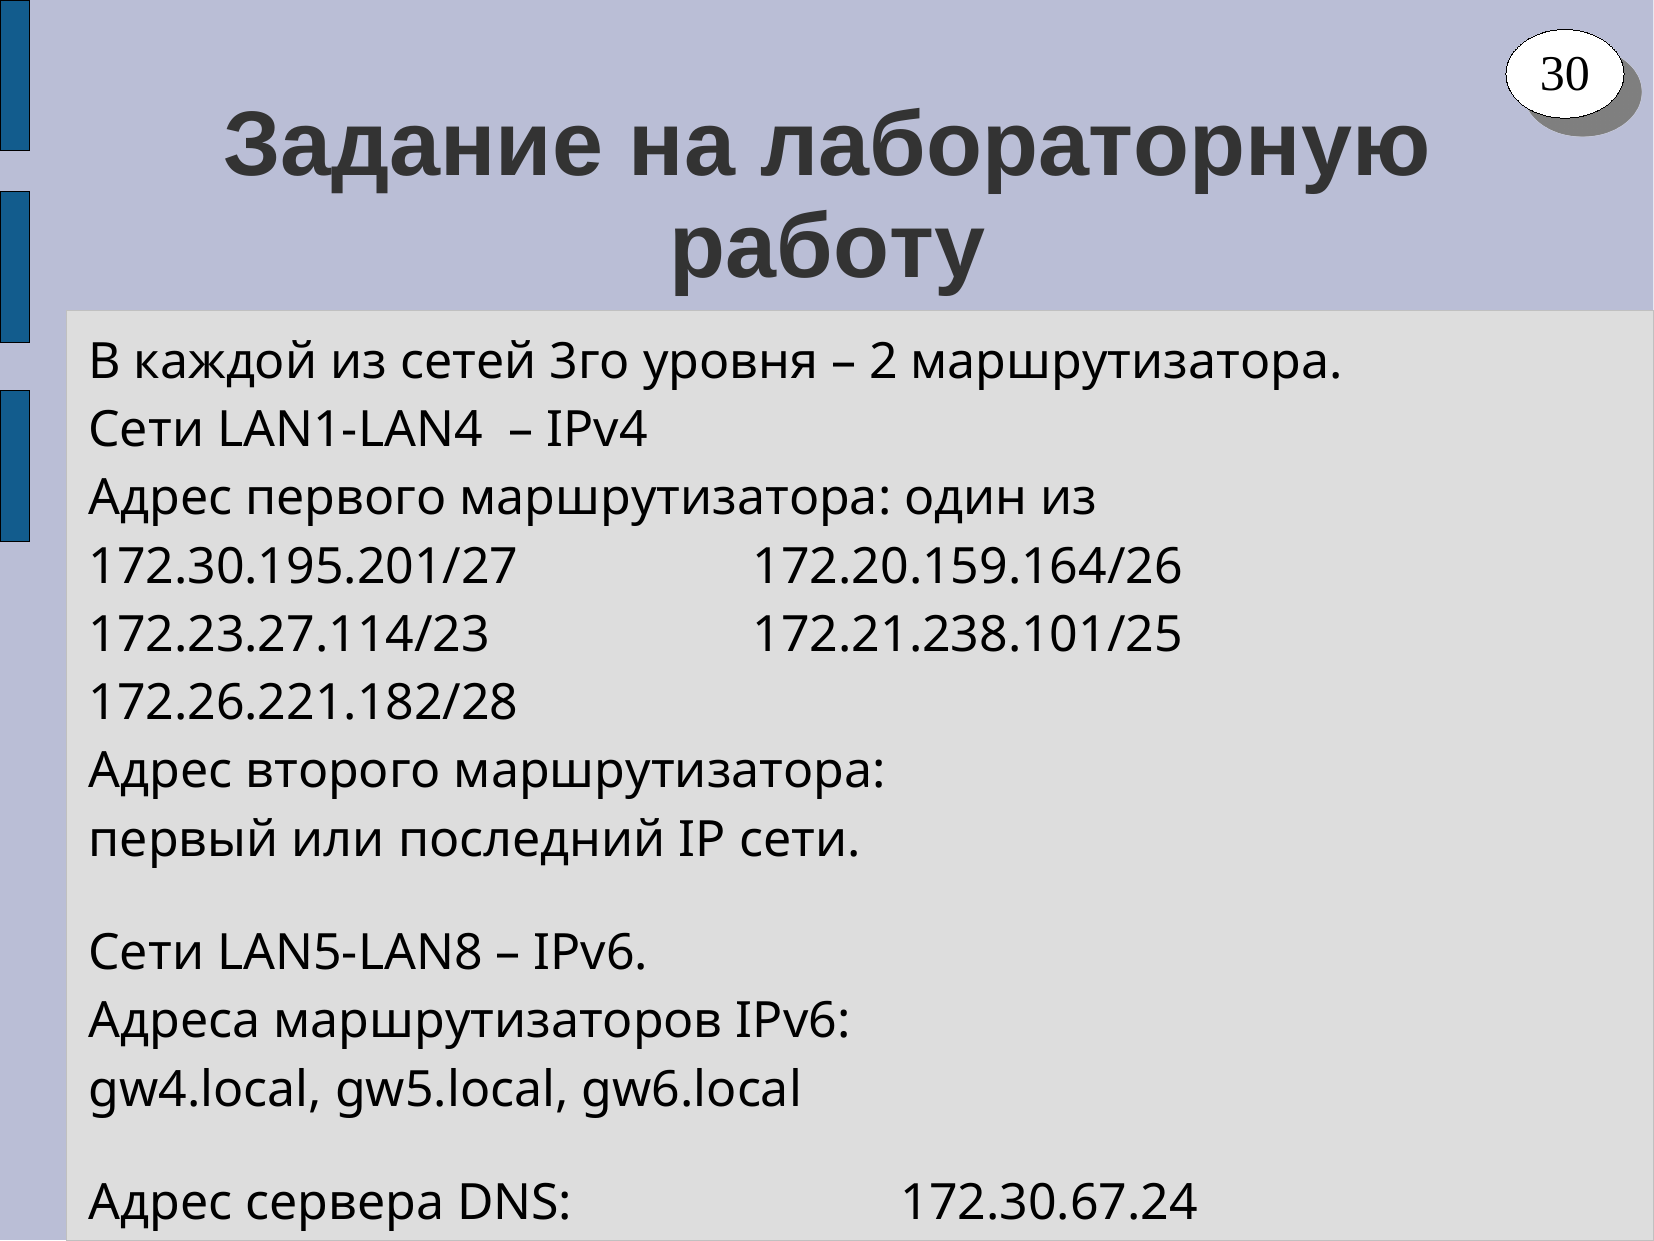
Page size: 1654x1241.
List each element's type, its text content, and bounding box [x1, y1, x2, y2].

text_box 30 [1505, 29, 1625, 119]
text_box В каждой из сетей 3го уровня – 2 маршрутизатора. Сети LAN1-LAN4 – IPv4 Адрес первого маршрутизатора: один из 172.30.195.201/27 172.20.159.164/26 172.23.27.114/23 172.21.238.101/25 172.26.221.182/28 Адрес второго маршрутизатора: первый или последний IP сети. Сети LAN5-LAN8 – IPv6. Адреса маршрутизаторов IPv6: gw4.local, gw5.local, gw6.local Адрес сервера DNS: 172.30.67.24 Адрес внутреннего веб-сервера: www.local [88, 324, 1595, 1182]
title Задание на лабораторную работу [121, 91, 1534, 299]
